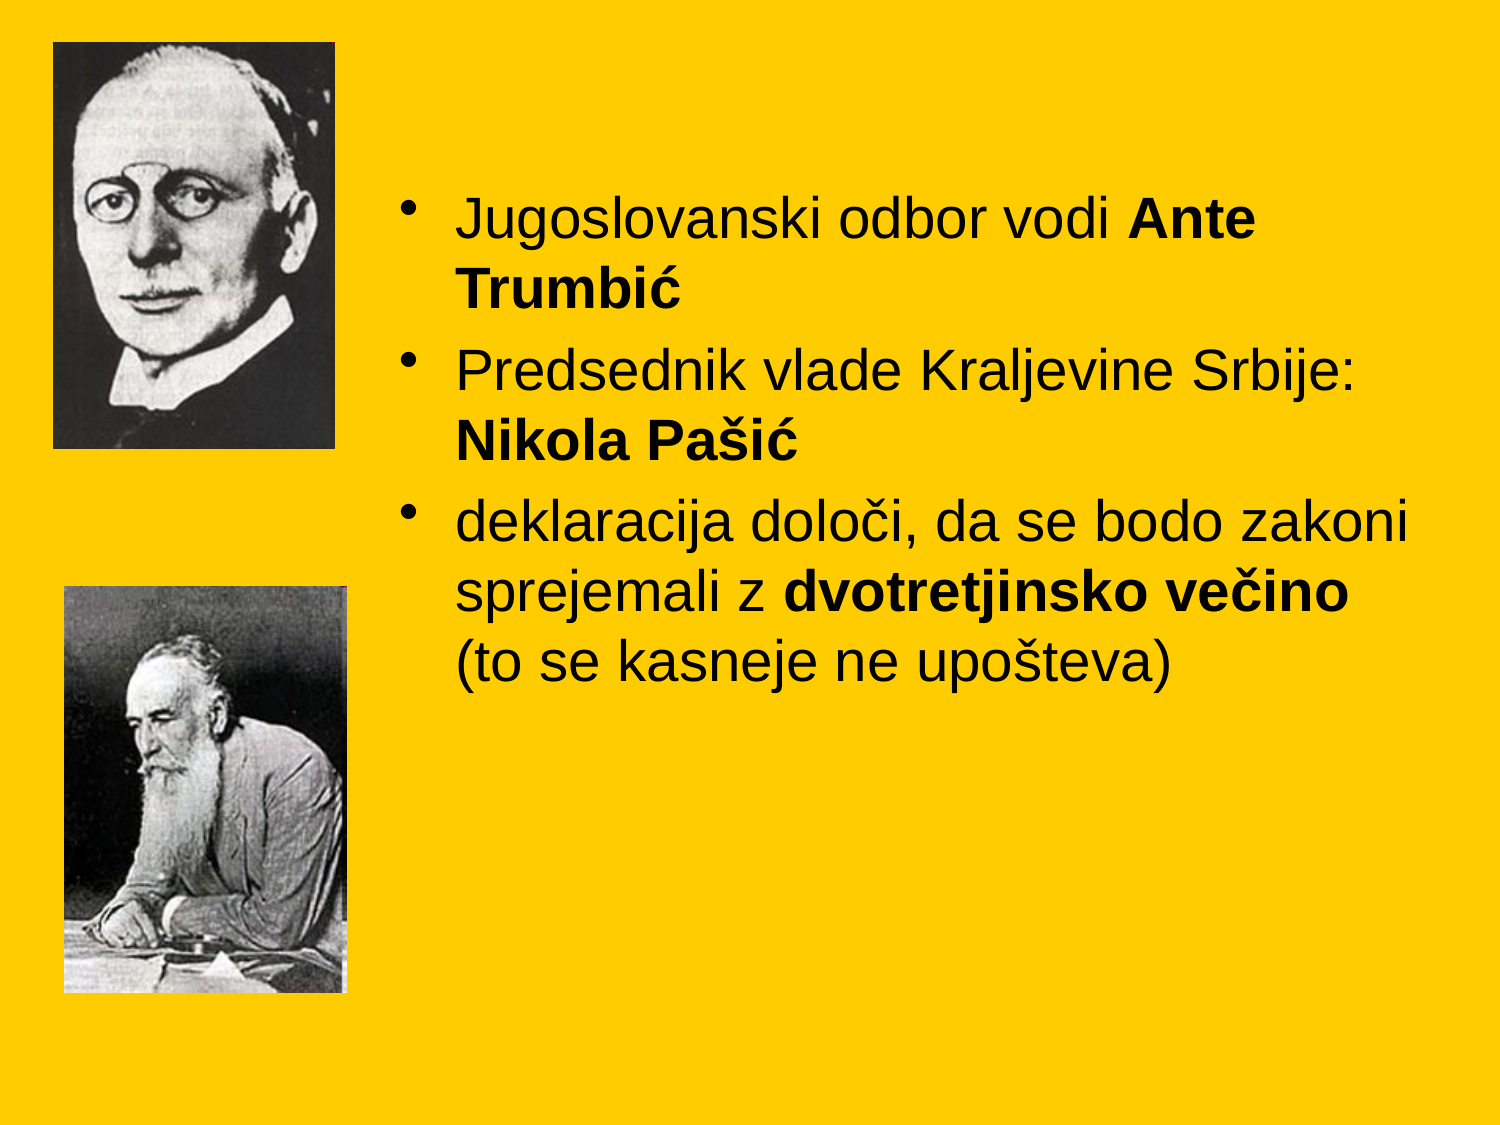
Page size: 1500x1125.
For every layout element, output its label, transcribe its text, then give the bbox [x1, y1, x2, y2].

picture [64, 586, 347, 993]
list Jugoslovanski odbor vodi Ante Trumbić Predsednik vlade Kraljevine Srbije: Nikola Pašić deklaracija določi, da se bodo zakoni sprejemali z dvotretjinsko večino (to se kasneje ne upošteva) [383, 172, 1449, 1017]
picture [53, 42, 335, 449]
